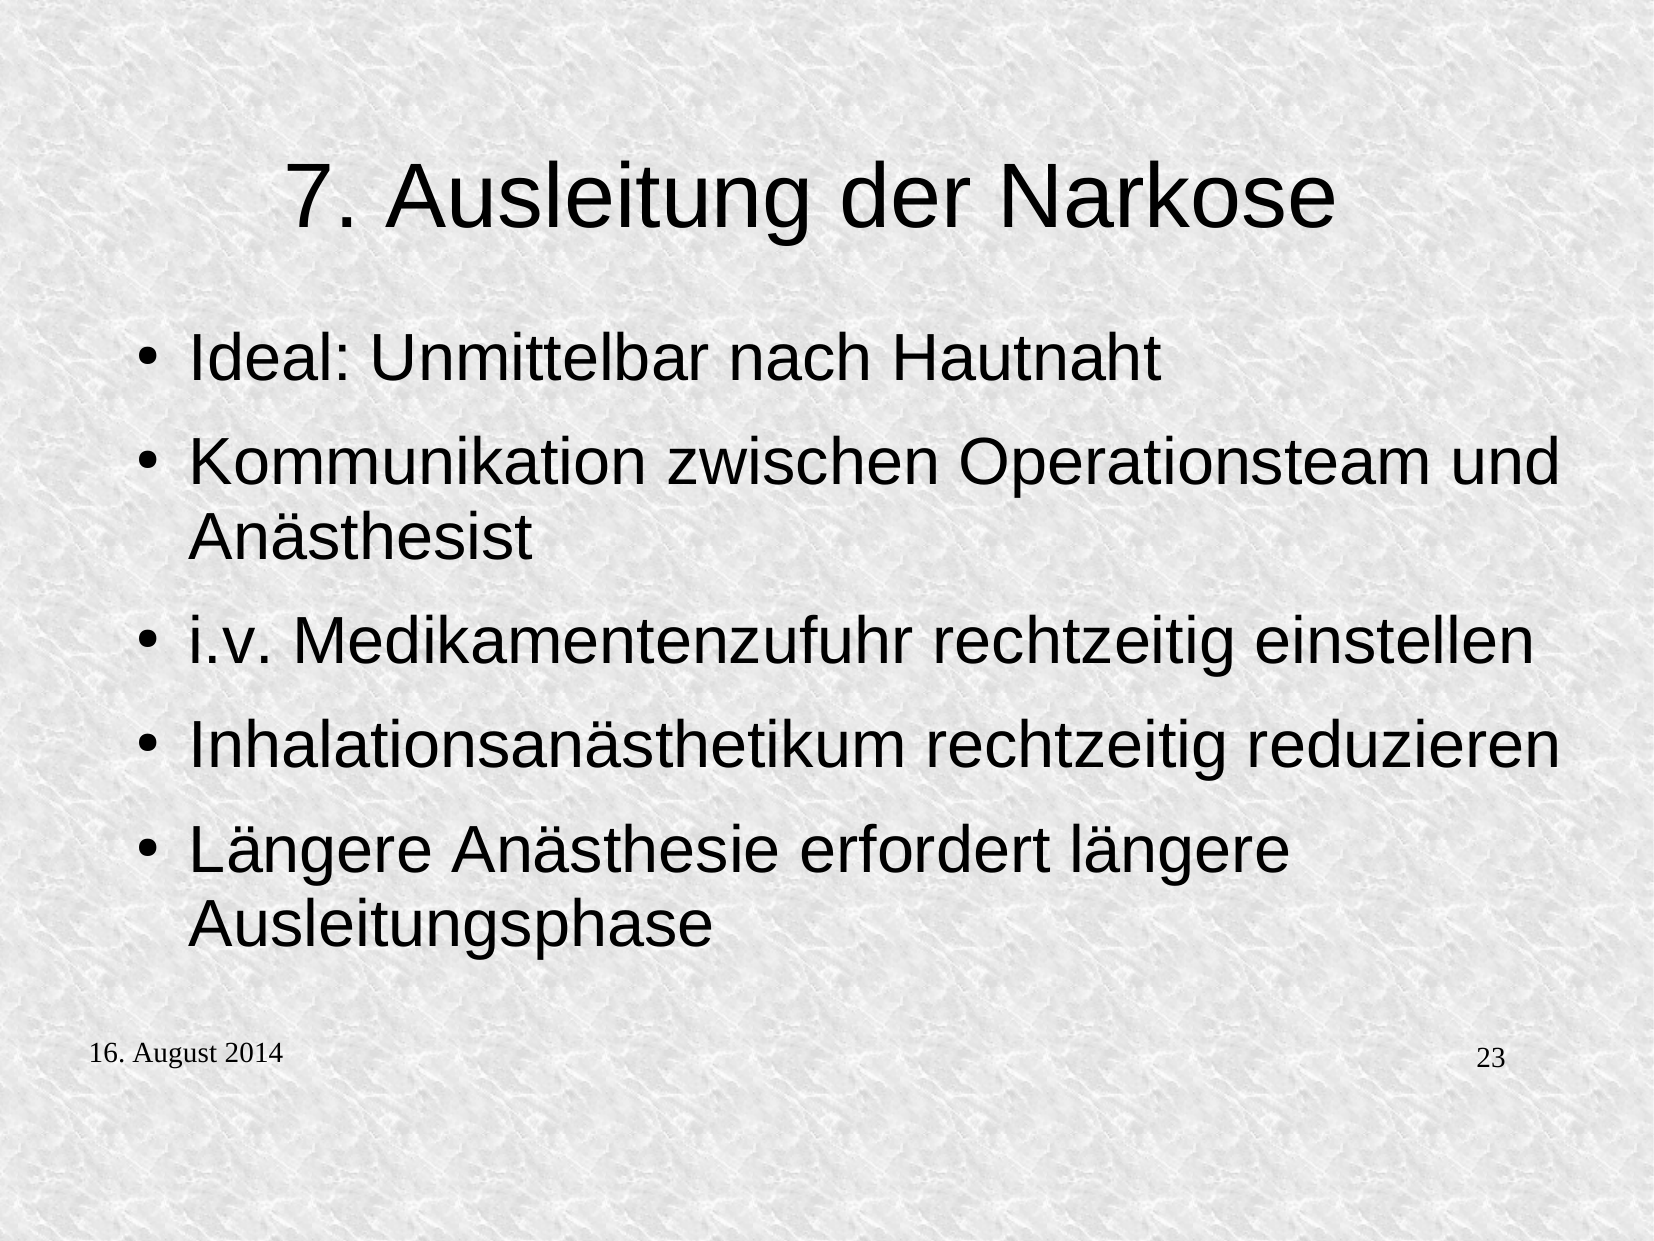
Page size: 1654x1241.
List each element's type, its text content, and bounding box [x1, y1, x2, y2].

title 7. Ausleitung der Narkose [118, 112, 1506, 281]
picture [0, 0, 1654, 1241]
list Ideal: Unmittelbar nach Hautnaht Kommunikation zwischen Operationsteam und Anästhesist i.v. Medikamentenzufuhr rechtzeitig einstellen Inhalationsanästhetikum rechtzeitig reduzieren Längere Anästhesie erfordert längere Ausleitungsphase [118, 319, 1571, 962]
